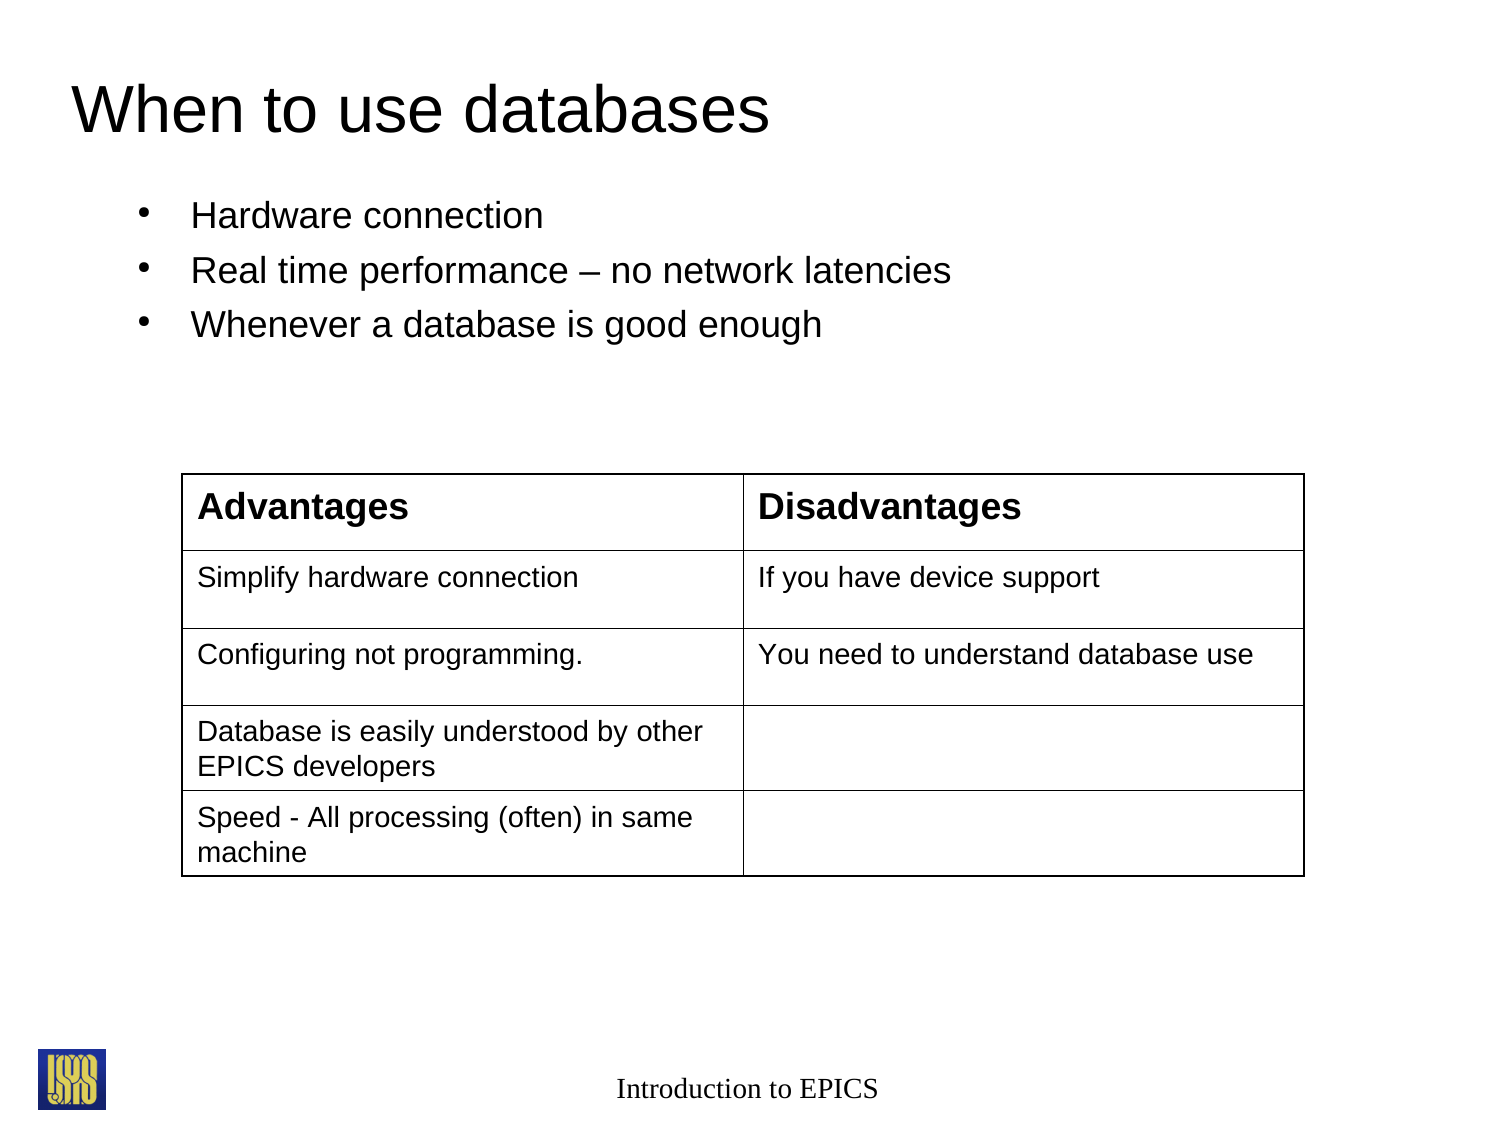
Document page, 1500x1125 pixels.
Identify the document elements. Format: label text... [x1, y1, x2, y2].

table_cell Simplify hardware connection [183, 551, 743, 628]
table_header Disadvantages [744, 475, 1303, 550]
title When to use databases [21, 65, 1459, 154]
table_cell You need to understand database use [744, 629, 1303, 705]
table_header Advantages [183, 475, 743, 550]
table_cell Configuring not programming. [183, 629, 743, 705]
table_cell Database is easily understood by other EPICS developers [183, 706, 743, 790]
table_cell [744, 706, 1303, 790]
list Hardware connection Real time performance – no network latencies Whenever a database is good enough [104, 183, 1322, 408]
table_cell [744, 791, 1303, 875]
table_cell Speed - All processing (often) in same machine [183, 791, 743, 875]
picture [38, 1049, 106, 1110]
table_cell If you have device support [744, 551, 1303, 628]
